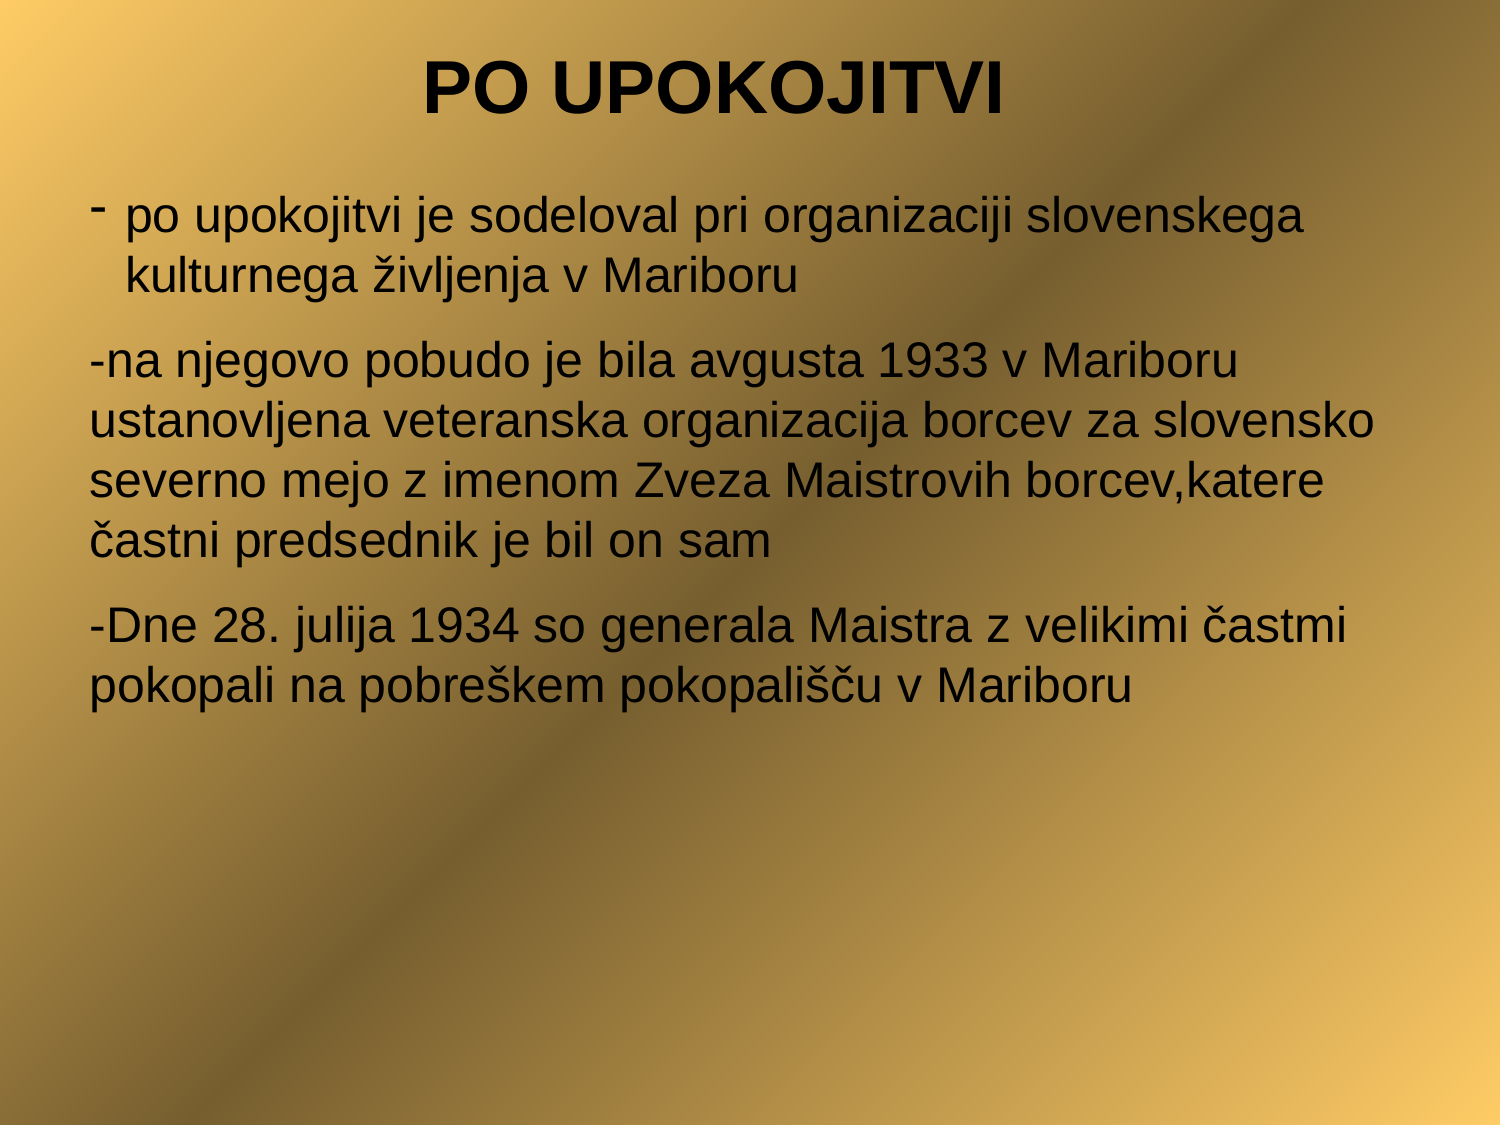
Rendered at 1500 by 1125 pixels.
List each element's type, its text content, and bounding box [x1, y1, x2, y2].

text_box po upokojitvi je sodeloval pri organizaciji slovenskega kulturnega življenja v Mariboru -na njegovo pobudo je bila avgusta 1933 v Mariboru ustanovljena veteranska organizacija borcev za slovensko severno mejo z imenom Zveza Maistrovih borcev,katere častni predsednik je bil on sam -Dne 28. julija 1934 so generala Maistra z velikimi častmi pokopali na pobreškem pokopališču v Mariboru [74, 174, 1457, 720]
text_box PO UPOKOJITVI [230, 30, 1199, 136]
